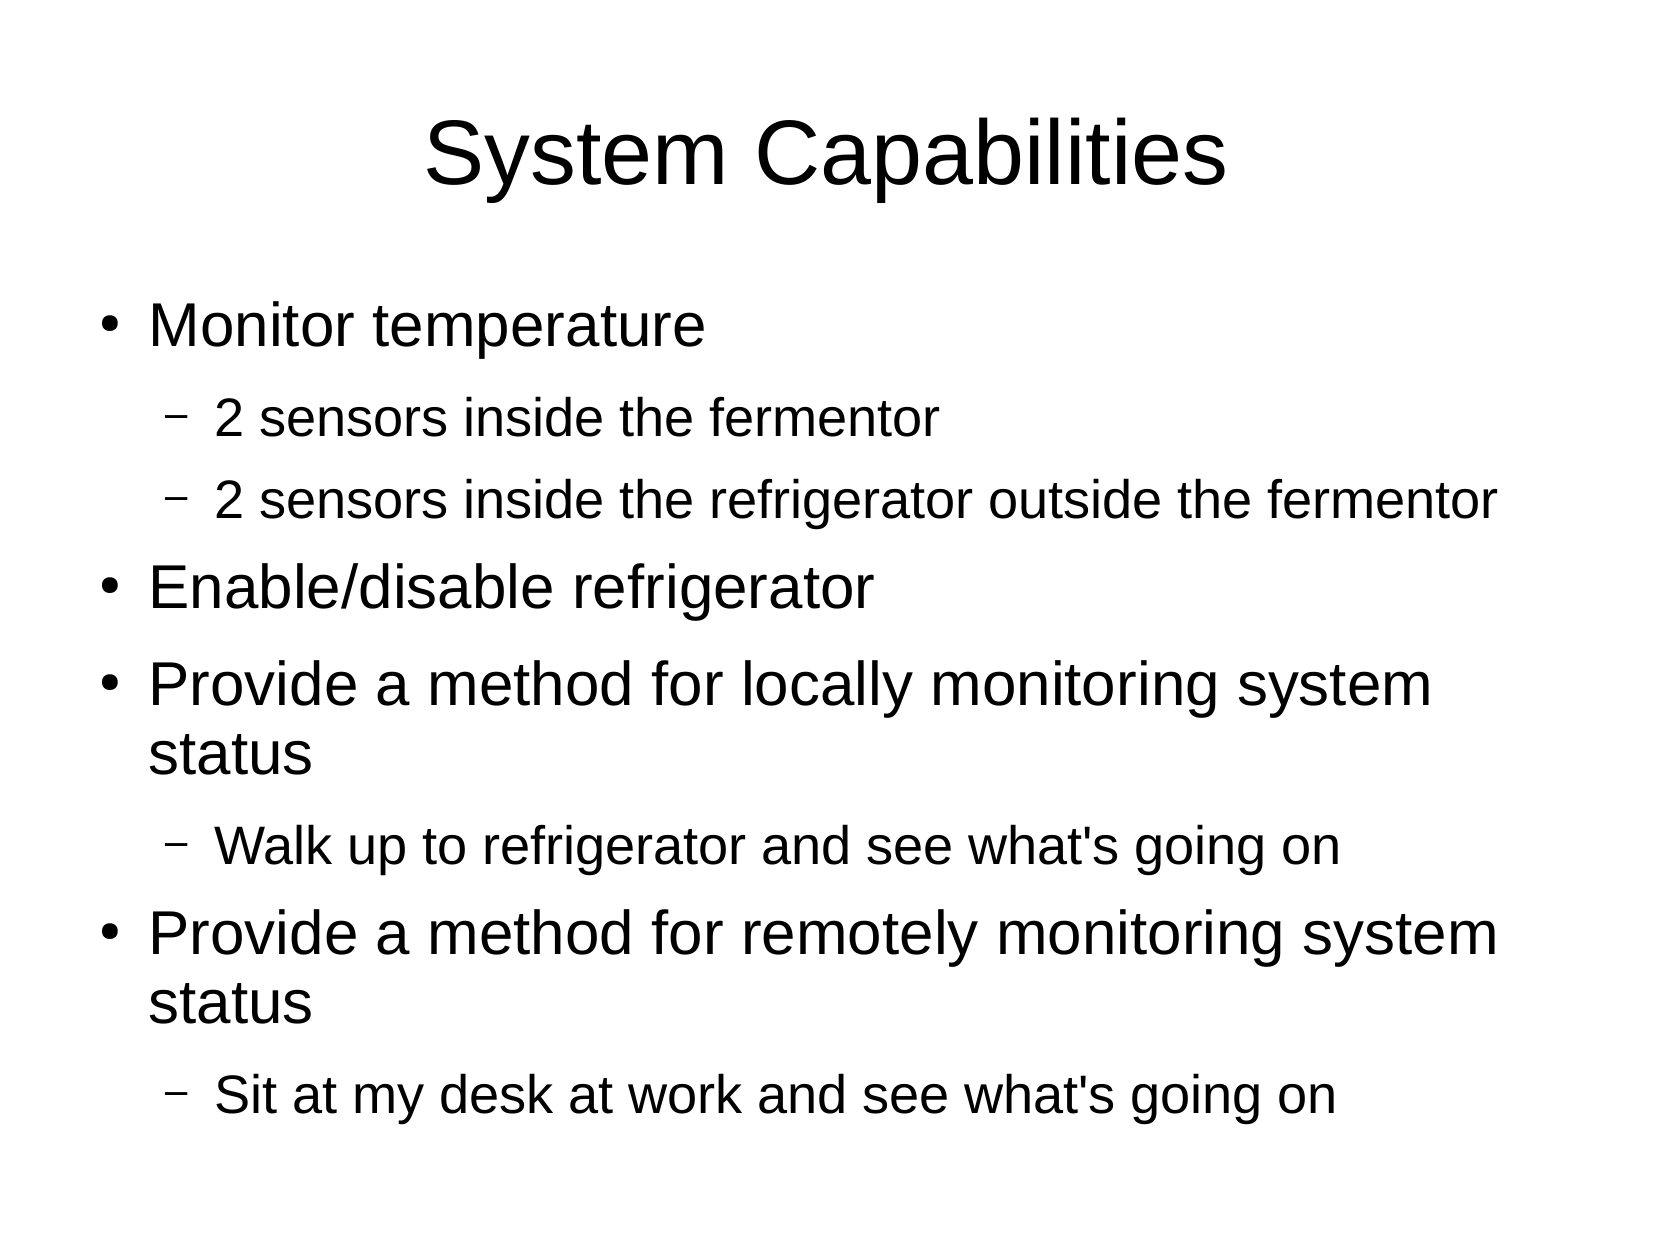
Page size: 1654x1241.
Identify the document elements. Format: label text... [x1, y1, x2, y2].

list Monitor temperature 2 sensors inside the fermentor 2 sensors inside the refrigerator outside the fermentor Enable/disable refrigerator Provide a method for locally monitoring system status Walk up to refrigerator and see what's going on Provide a method for remotely monitoring system status Sit at my desk at work and see what's going on [82, 290, 1538, 1141]
title System Capabilities [82, 49, 1571, 257]
